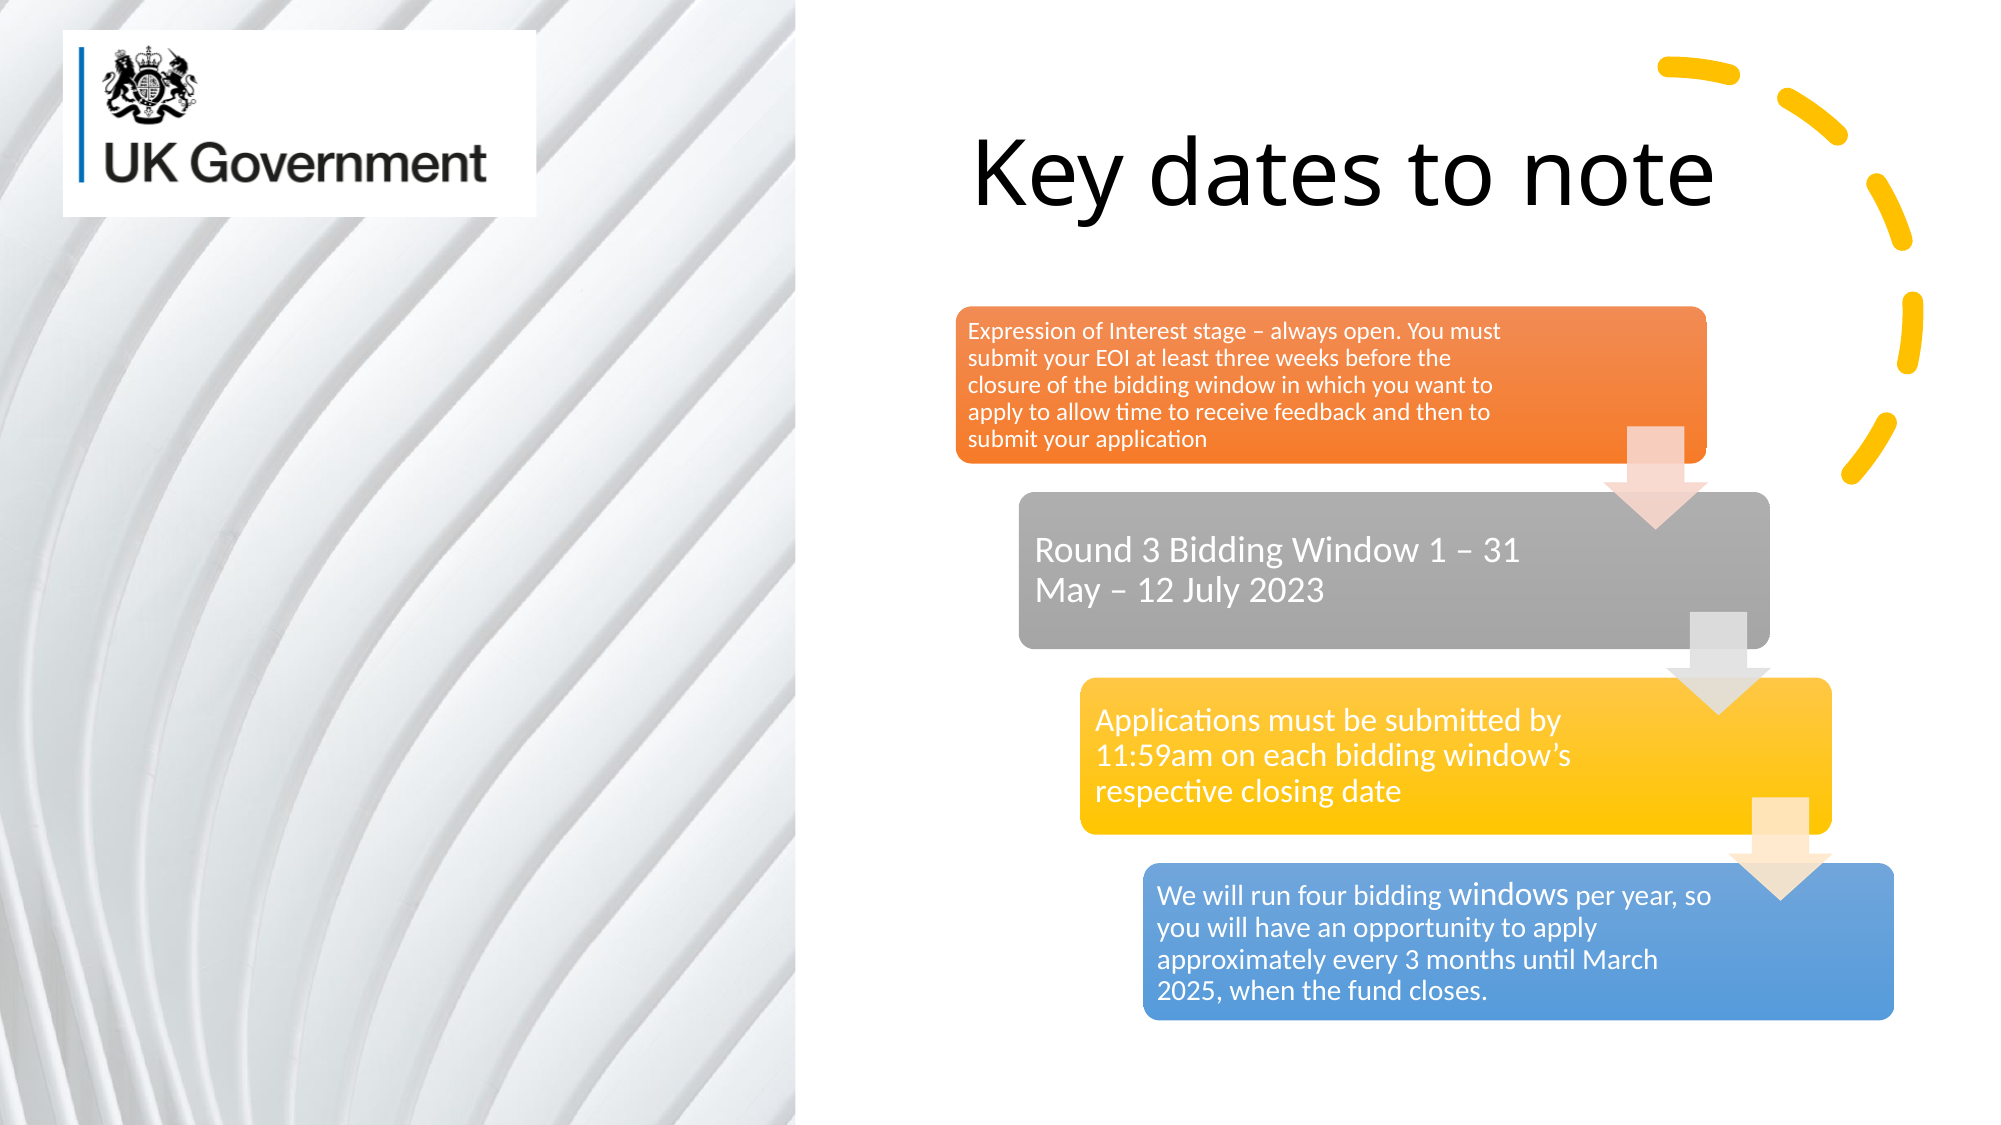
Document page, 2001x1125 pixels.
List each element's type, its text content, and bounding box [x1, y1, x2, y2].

text_box Applications must be submitted by 11:59am on each bidding window’s respective closing date [1080, 677, 1832, 835]
title Key dates to note [955, 66, 1895, 285]
text_box [796, 0, 2000, 1125]
text_box We will run four bidding windows per year, so you will have an opportunity to apply approximately every 3 months until March 2025, when the fund closes. [1143, 863, 1895, 1021]
text_box Round 3 Bidding Window 1 – 31 May – 12 July 2023 [1018, 492, 1770, 650]
picture [0, 0, 796, 1125]
text_box Expression of Interest stage – always open. You must submit your EOI at least three weeks before the closure of the bidding window in which you want to apply to allow time to receive feedback and then to submit your application [955, 306, 1707, 464]
